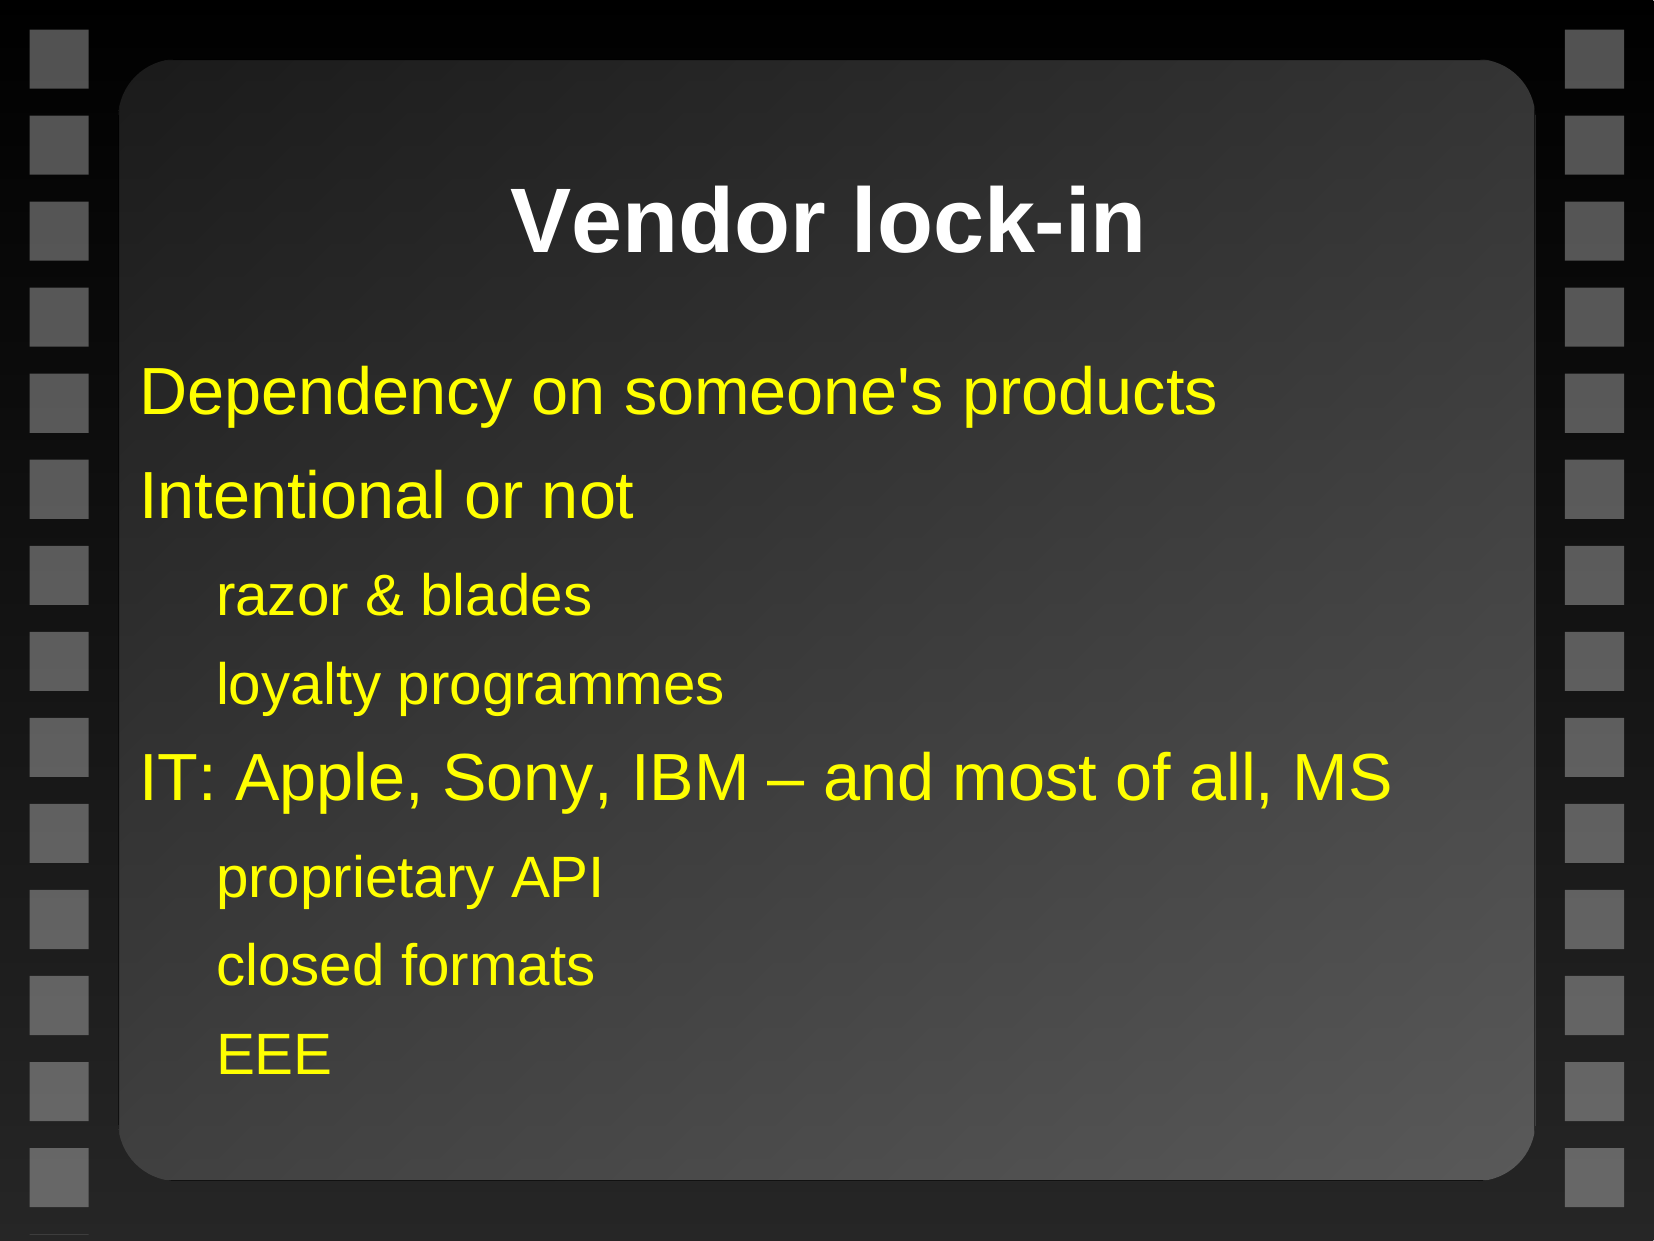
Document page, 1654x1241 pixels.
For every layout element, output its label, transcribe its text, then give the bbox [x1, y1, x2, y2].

title Vendor lock-in [123, 117, 1536, 325]
list Dependency on someone's products Intentional or not razor & blades loyalty programmes IT: Apple, Sony, IBM – and most of all, MS proprietary API closed formats EEE [121, 354, 1534, 1127]
